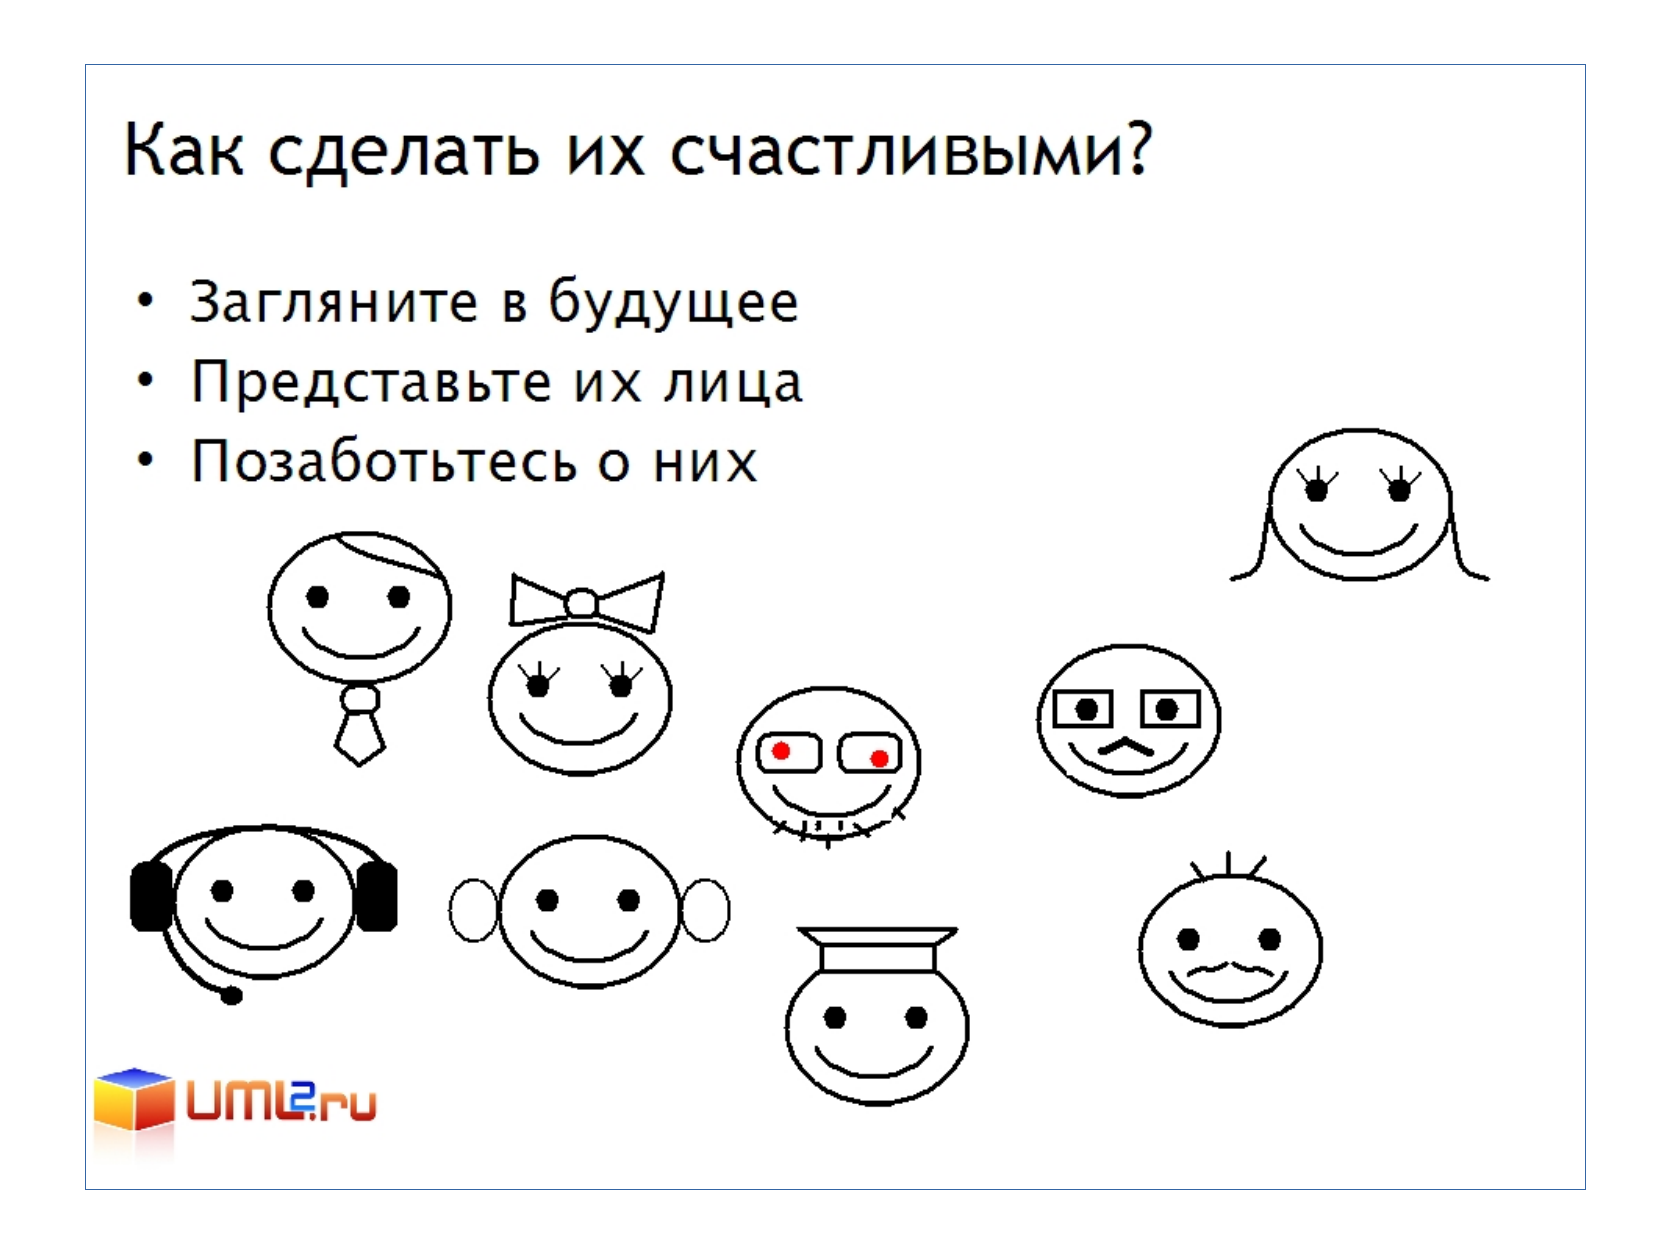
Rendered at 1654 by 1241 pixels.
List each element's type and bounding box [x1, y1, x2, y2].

picture [85, 64, 1586, 1190]
